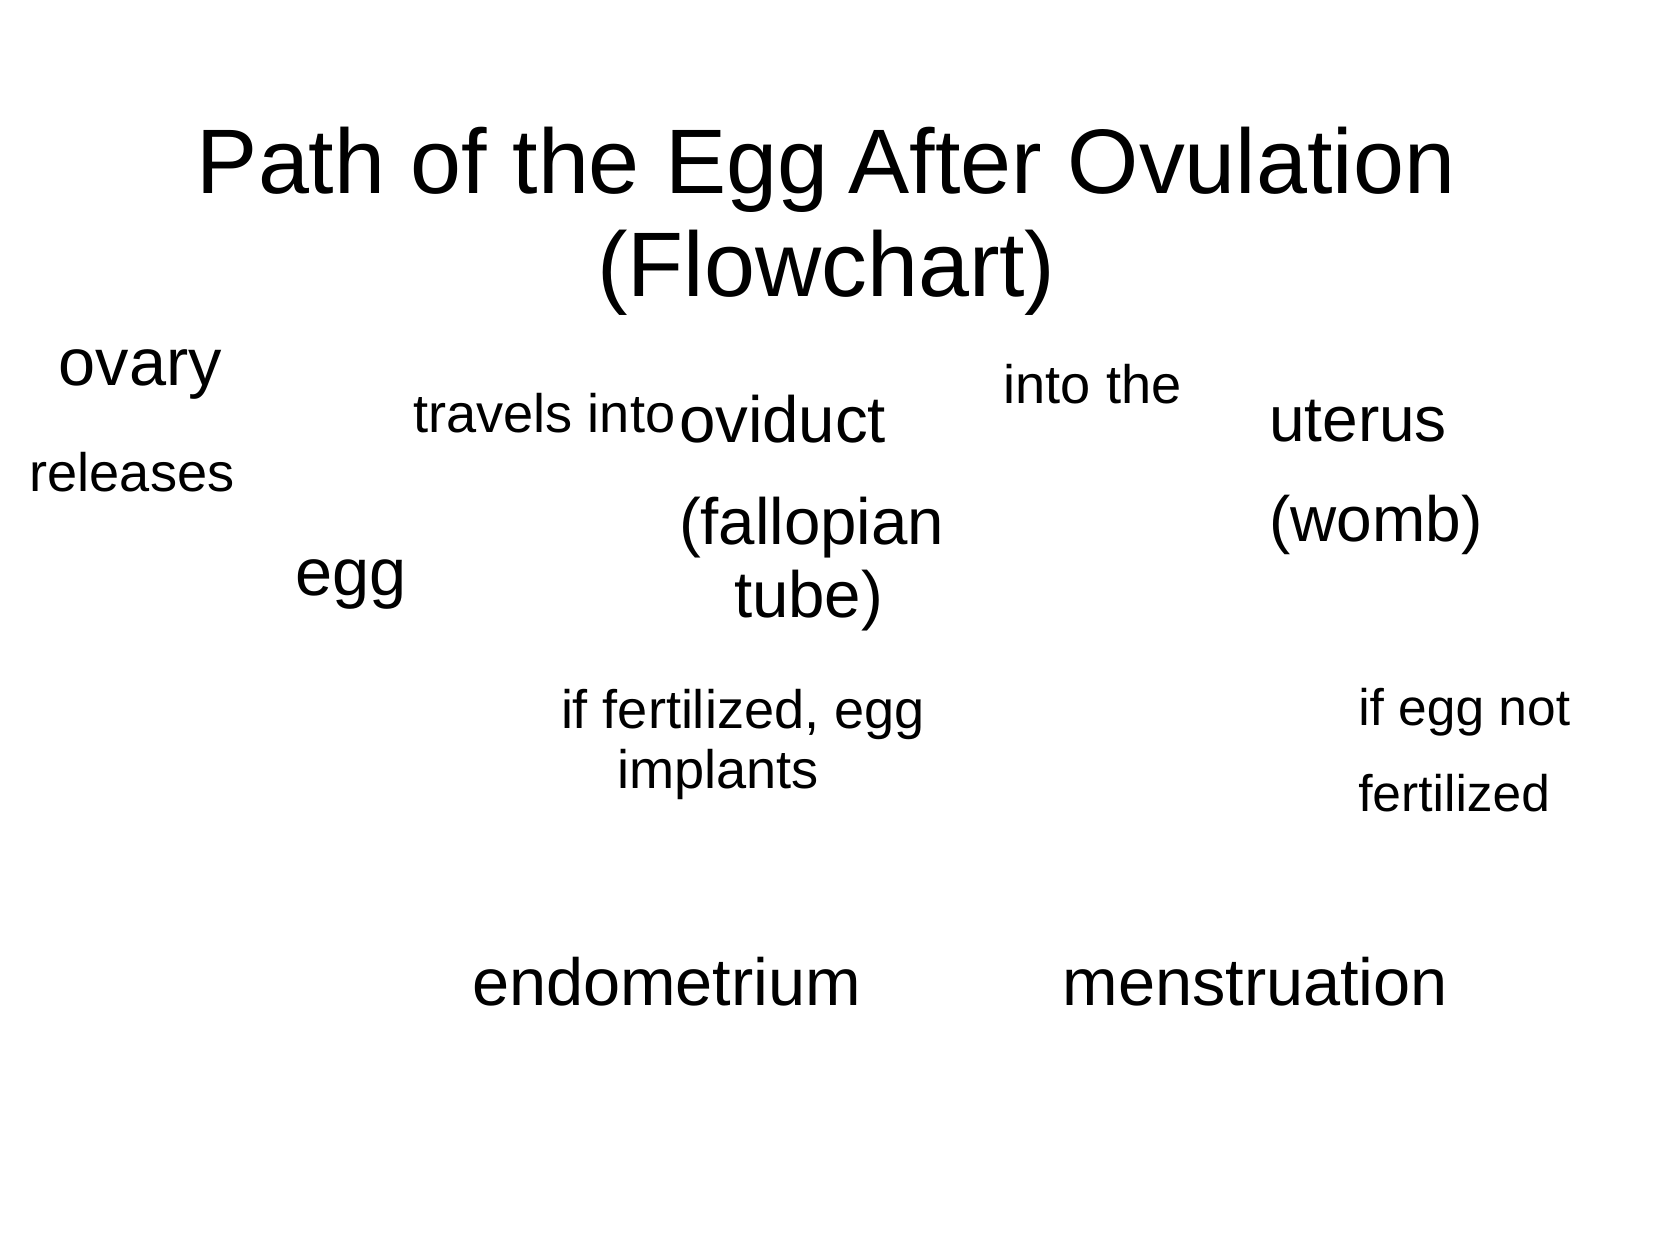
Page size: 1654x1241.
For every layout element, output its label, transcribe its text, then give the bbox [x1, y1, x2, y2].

list endometrium [472, 944, 975, 1089]
list into the [1003, 354, 1300, 443]
list if fertilized, egg implants [561, 679, 1004, 807]
list ovary [59, 324, 443, 502]
list if egg not fertilized [1358, 679, 1654, 823]
list egg [295, 535, 644, 680]
list travels into [413, 383, 709, 511]
title Path of the Egg After Ovulation (Flowchart) [124, 110, 1530, 317]
list oviduct (fallopian tube) [679, 383, 1063, 634]
list menstruation [1062, 944, 1565, 1089]
list uterus (womb) [1269, 383, 1619, 557]
list releases [29, 442, 325, 532]
